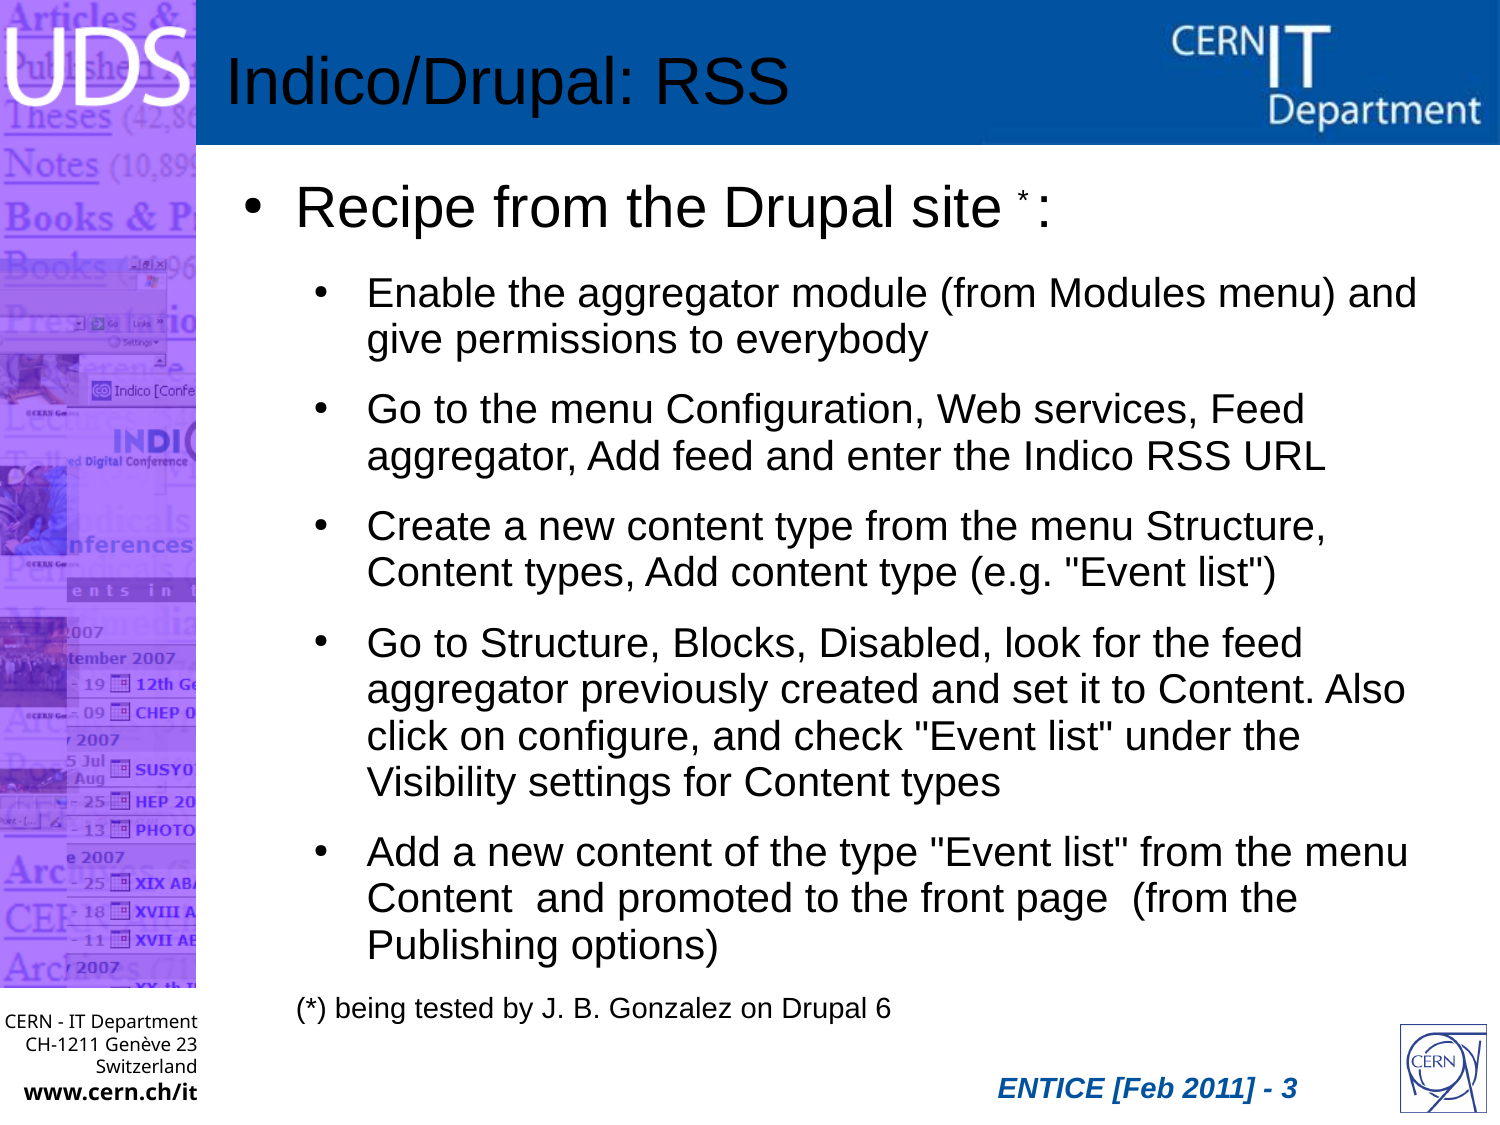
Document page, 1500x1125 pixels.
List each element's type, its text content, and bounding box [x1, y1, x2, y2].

picture [1463, 1024, 1487, 1113]
list Recipe from the Drupal site * : Enable the aggregator module (from Modules menu) and give permissions to everybody Go to the menu Configuration, Web services, Feed aggregator, Add feed and enter the Indico RSS URL Create a new content type from the menu Structure, Content types, Add content type (e.g. "Event list") Go to Structure, Blocks, Disabled, look for the feed aggregator previously created and set it to Content. Also click on configure, and check "Event list" under the Visibility settings for Content types Add a new content of the type "Event list" from the menu Content and promoted to the front page (from the Publishing options) (*) being tested by J. B. Gonzalez on Drupal 6 [225, 174, 1463, 1125]
picture [0, 0, 1500, 988]
title Indico/Drupal: RSS [225, 19, 1125, 143]
